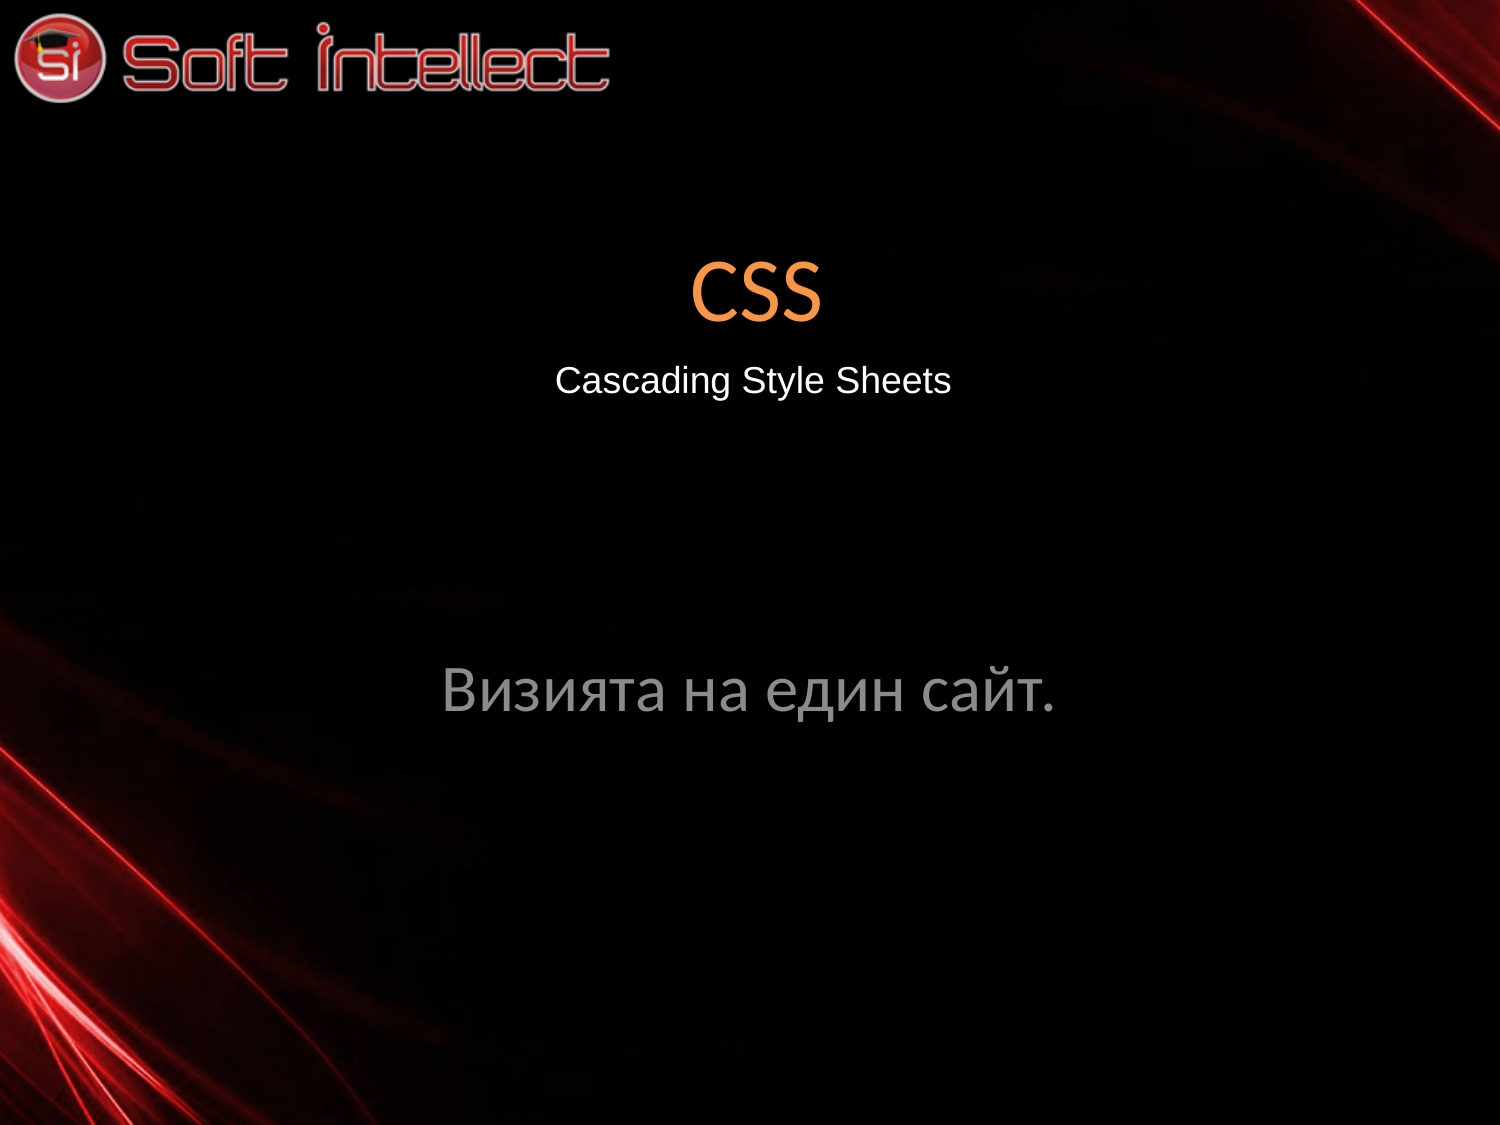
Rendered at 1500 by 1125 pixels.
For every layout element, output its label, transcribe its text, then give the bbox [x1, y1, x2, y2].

text_box Cascading Style Sheets [540, 348, 1050, 405]
text_box CSS [120, 164, 1395, 405]
text_box Визията на един сайт. [224, 637, 1275, 925]
picture [0, 0, 1500, 1125]
